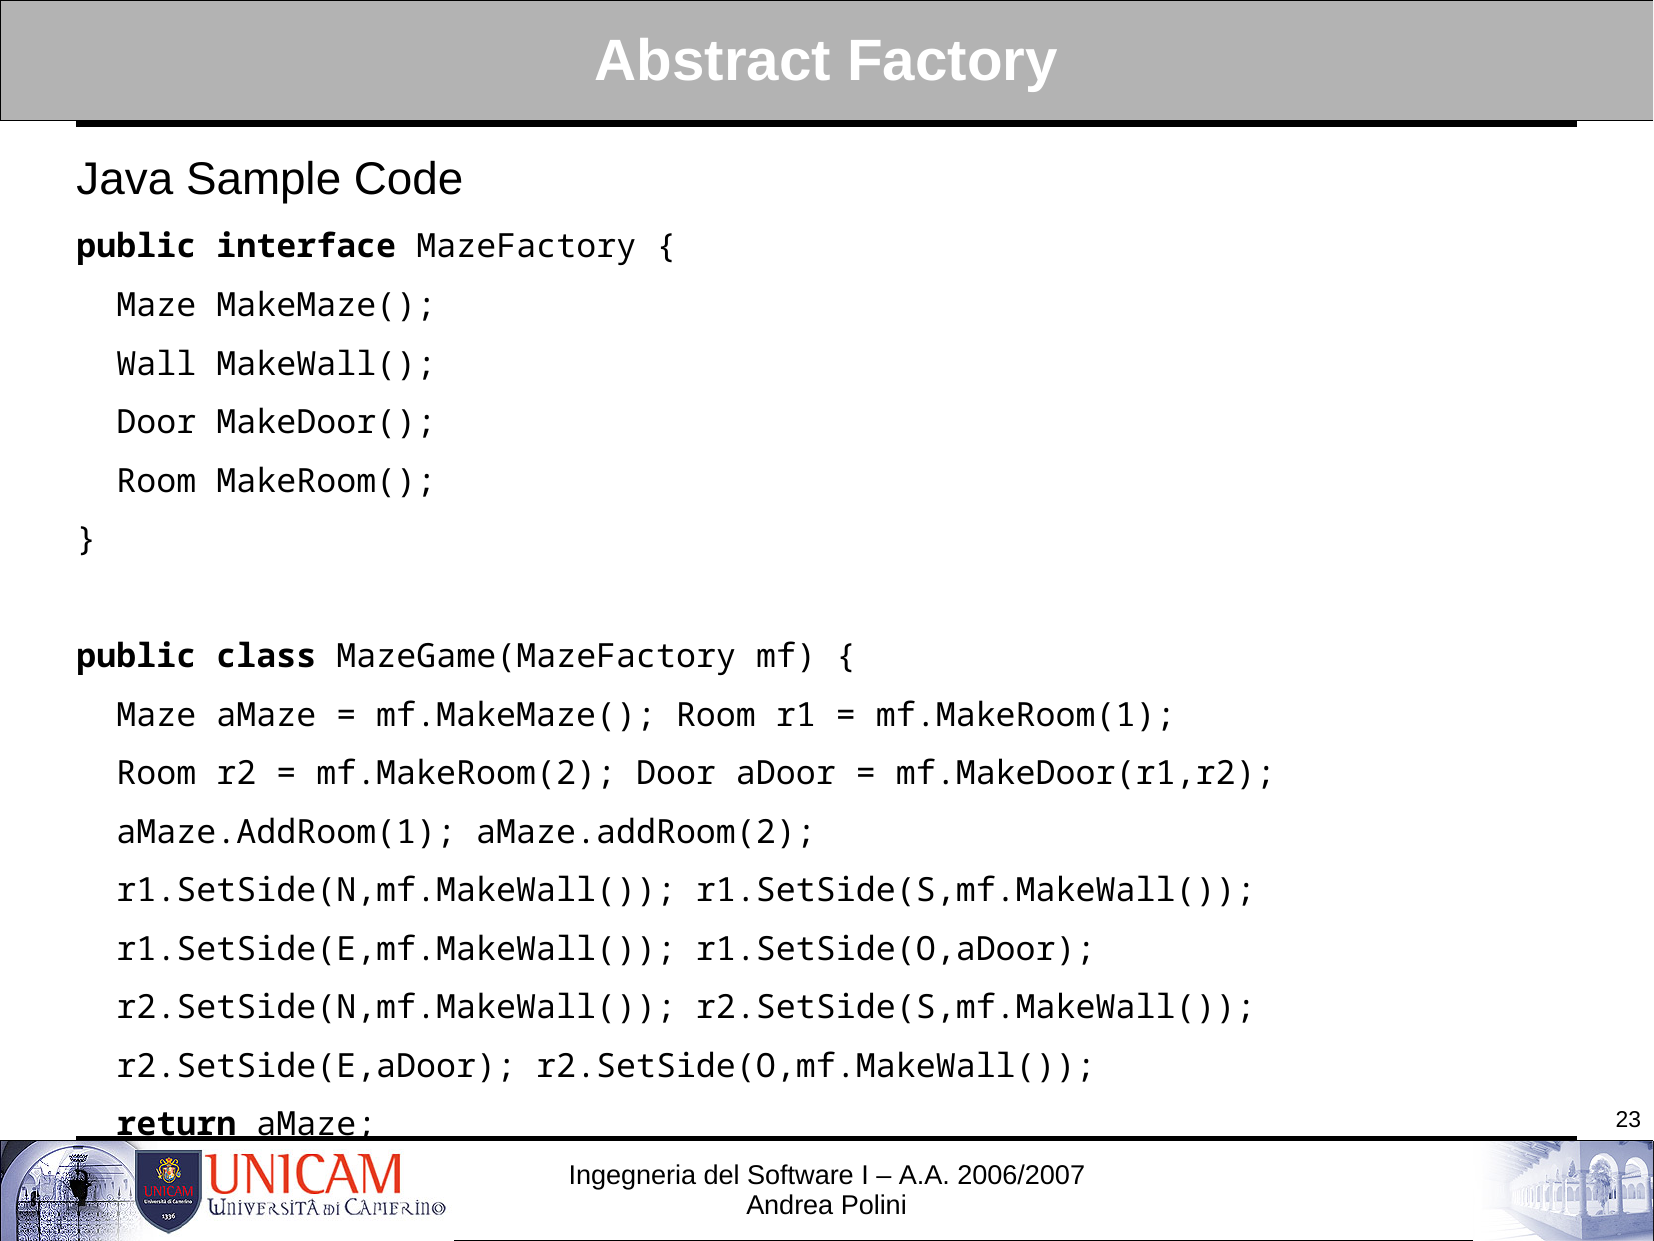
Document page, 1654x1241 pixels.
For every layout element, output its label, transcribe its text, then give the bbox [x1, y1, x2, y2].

picture [1473, 1141, 1654, 1241]
list Java Sample Code public interface MazeFactory { Maze MakeMaze(); Wall MakeWall(); Door MakeDoor(); Room MakeRoom(); } public class MazeGame(MazeFactory mf) { Maze aMaze = mf.MakeMaze(); Room r1 = mf.MakeRoom(1); Room r2 = mf.MakeRoom(2); Door aDoor = mf.MakeDoor(r1,r2); aMaze.AddRoom(1); aMaze.addRoom(2); r1.SetSide(N,mf.MakeWall()); r1.SetSide(S,mf.MakeWall()); r1.SetSide(E,mf.MakeWall()); r1.SetSide(O,aDoor); r2.SetSide(N,mf.MakeWall()); r2.SetSide(S,mf.MakeWall()); r2.SetSide(E,aDoor); r2.SetSide(O,mf.MakeWall()); return aMaze; } [76, 152, 1577, 1213]
picture [0, 1141, 454, 1241]
title Abstract Factory [0, 0, 1653, 121]
